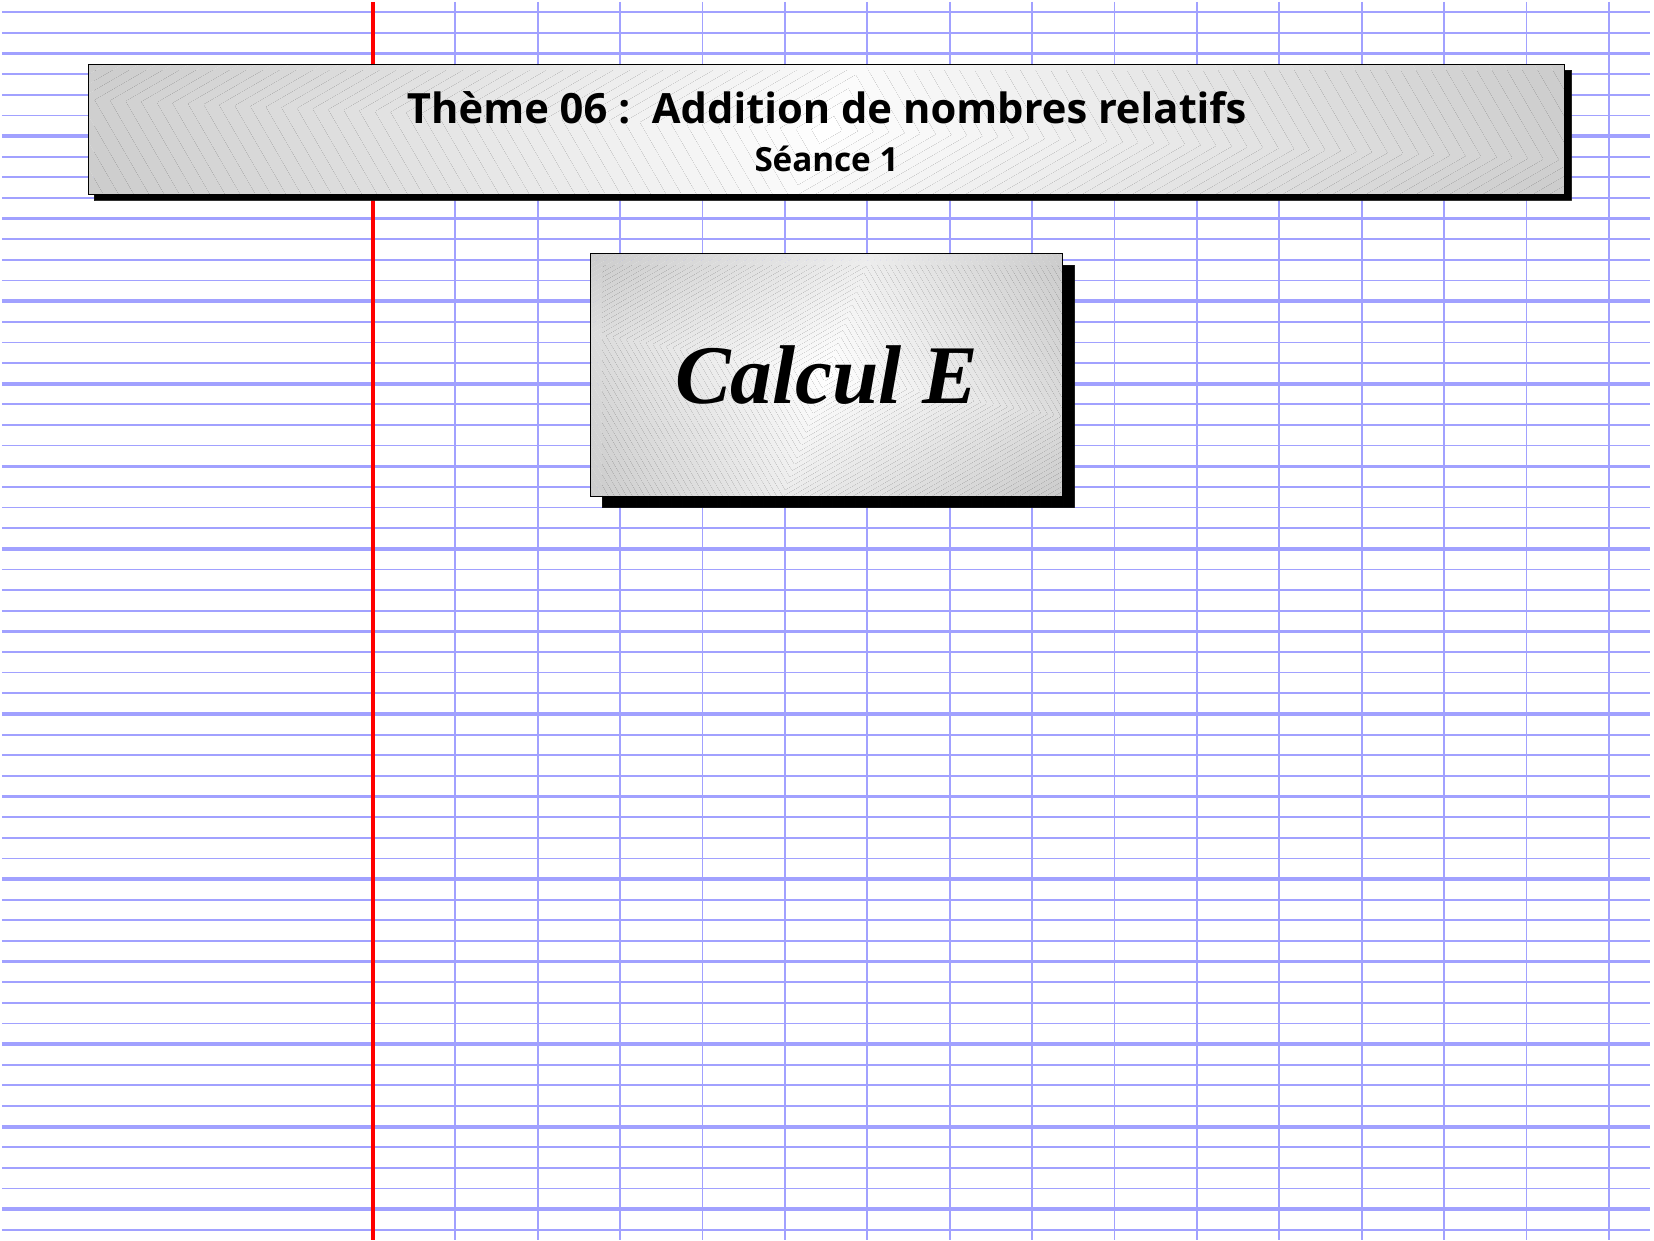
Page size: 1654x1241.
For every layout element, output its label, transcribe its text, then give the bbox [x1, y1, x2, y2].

text_box Thème 06 : Addition de nombres relatifs Séance 1 [88, 64, 1565, 195]
text_box Calcul E [590, 253, 1063, 497]
picture [0, 0, 1654, 1241]
